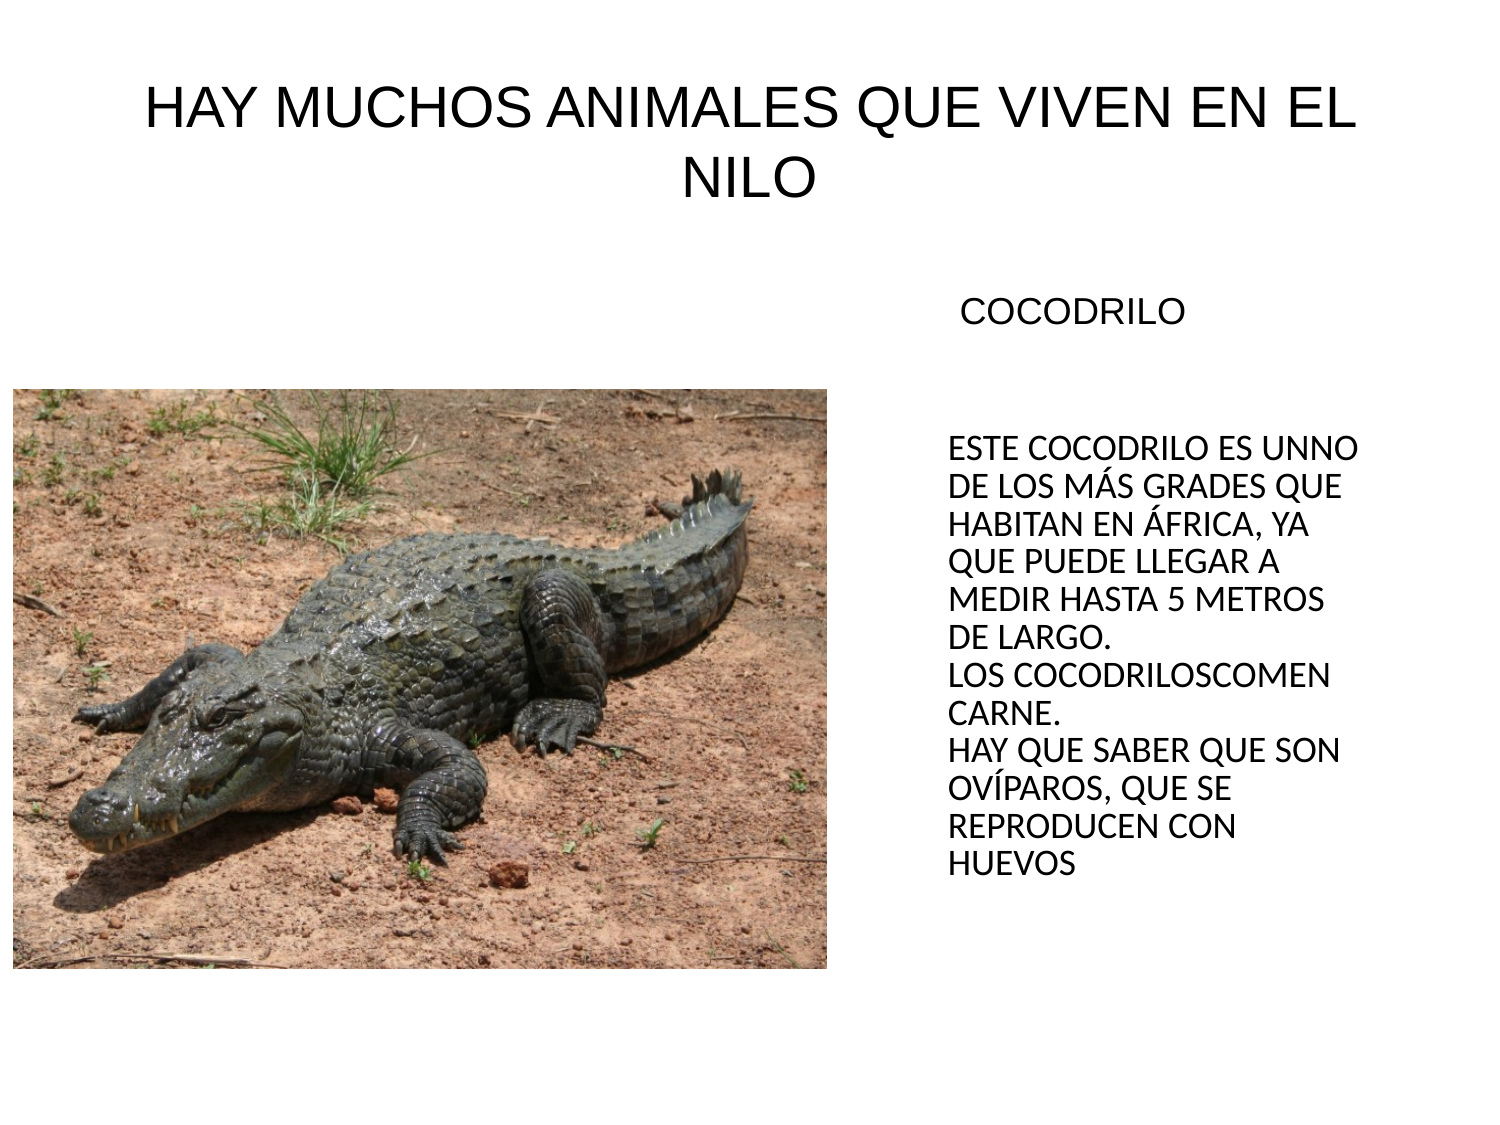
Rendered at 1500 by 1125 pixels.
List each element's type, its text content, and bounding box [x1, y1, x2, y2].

text_box ESTE COCODRILO ES UNNO DE LOS MÁS GRADES QUE HABITAN EN ÁFRICA, YA QUE PUEDE LLEGAR A MEDIR HASTA 5 METROS DE LARGO. LOS COCODRILOSCOMEN CARNE. HAY QUE SABER QUE SON OVÍPAROS, QUE SE REPRODUCEN CON HUEVOS [933, 425, 1382, 1036]
picture [13, 389, 827, 969]
text_box COCODRILO [944, 283, 1359, 341]
title HAY MUCHOS ANIMALES QUE VIVEN EN EL NILO [75, 45, 1426, 233]
